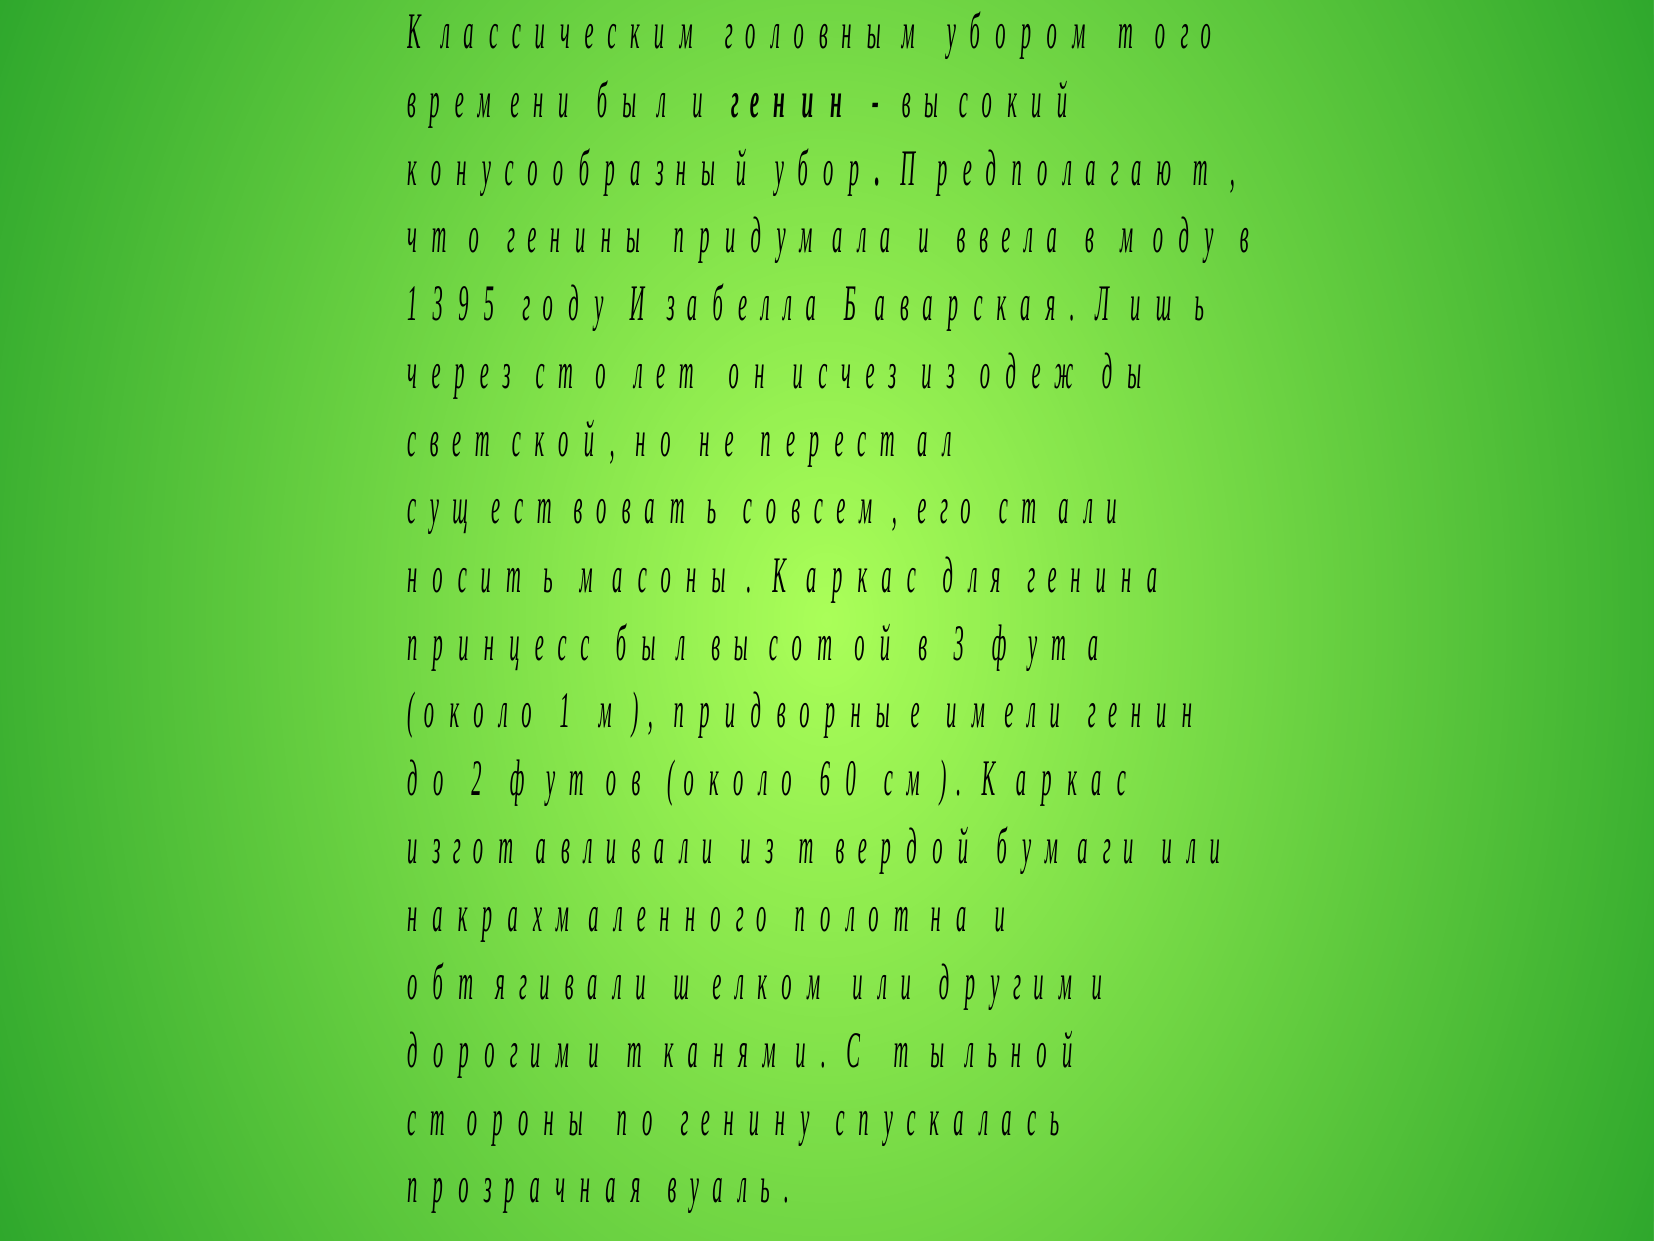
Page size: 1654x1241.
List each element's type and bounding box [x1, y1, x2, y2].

picture [407, 2, 1265, 1241]
